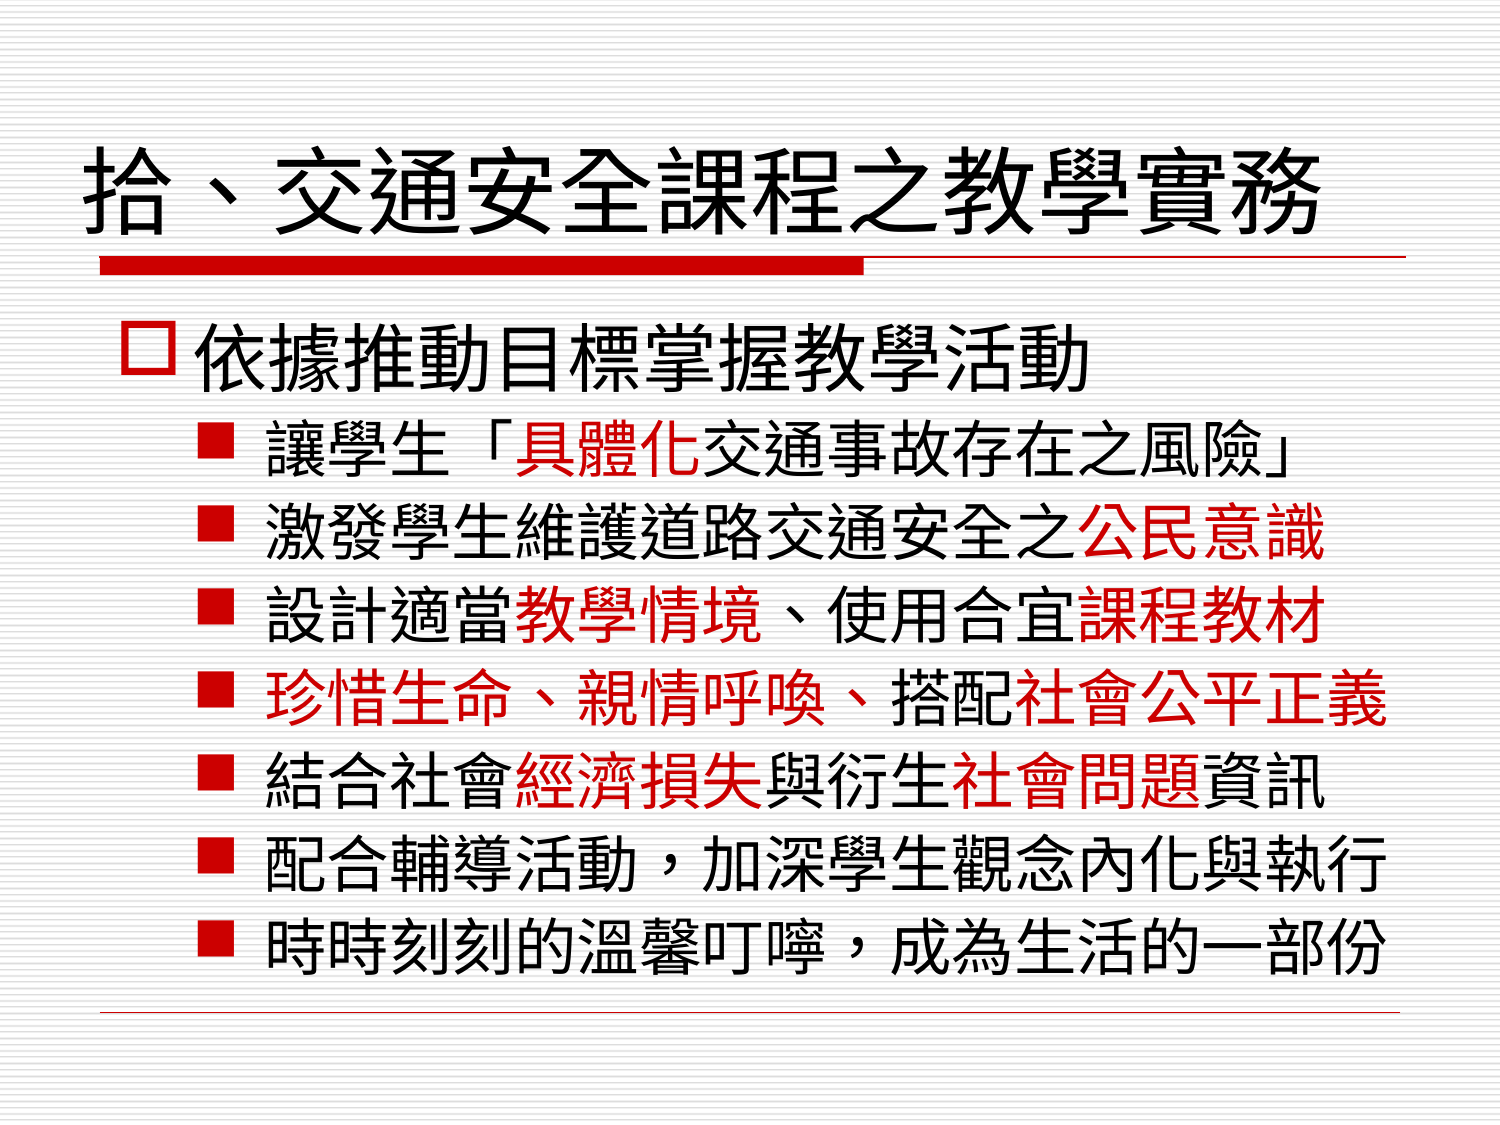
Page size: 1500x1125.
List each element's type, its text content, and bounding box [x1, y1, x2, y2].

title 拾、交通安全課程之教學實務 [64, 54, 1437, 255]
list 依據推動目標掌握教學活動 讓學生「具體化交通事故存在之風險」 激發學生維護道路交通安全之公民意識 設計適當教學情境、使用合宜課程教材 珍惜生命、親情呼喚、搭配社會公平正義 結合社會經濟損失與衍生社會問題資訊 配合輔導活動，加深學生觀念內化與執行 時時刻刻的溫馨叮嚀，成為生活的一部份 [100, 314, 1413, 1015]
picture [0, 0, 1500, 1125]
